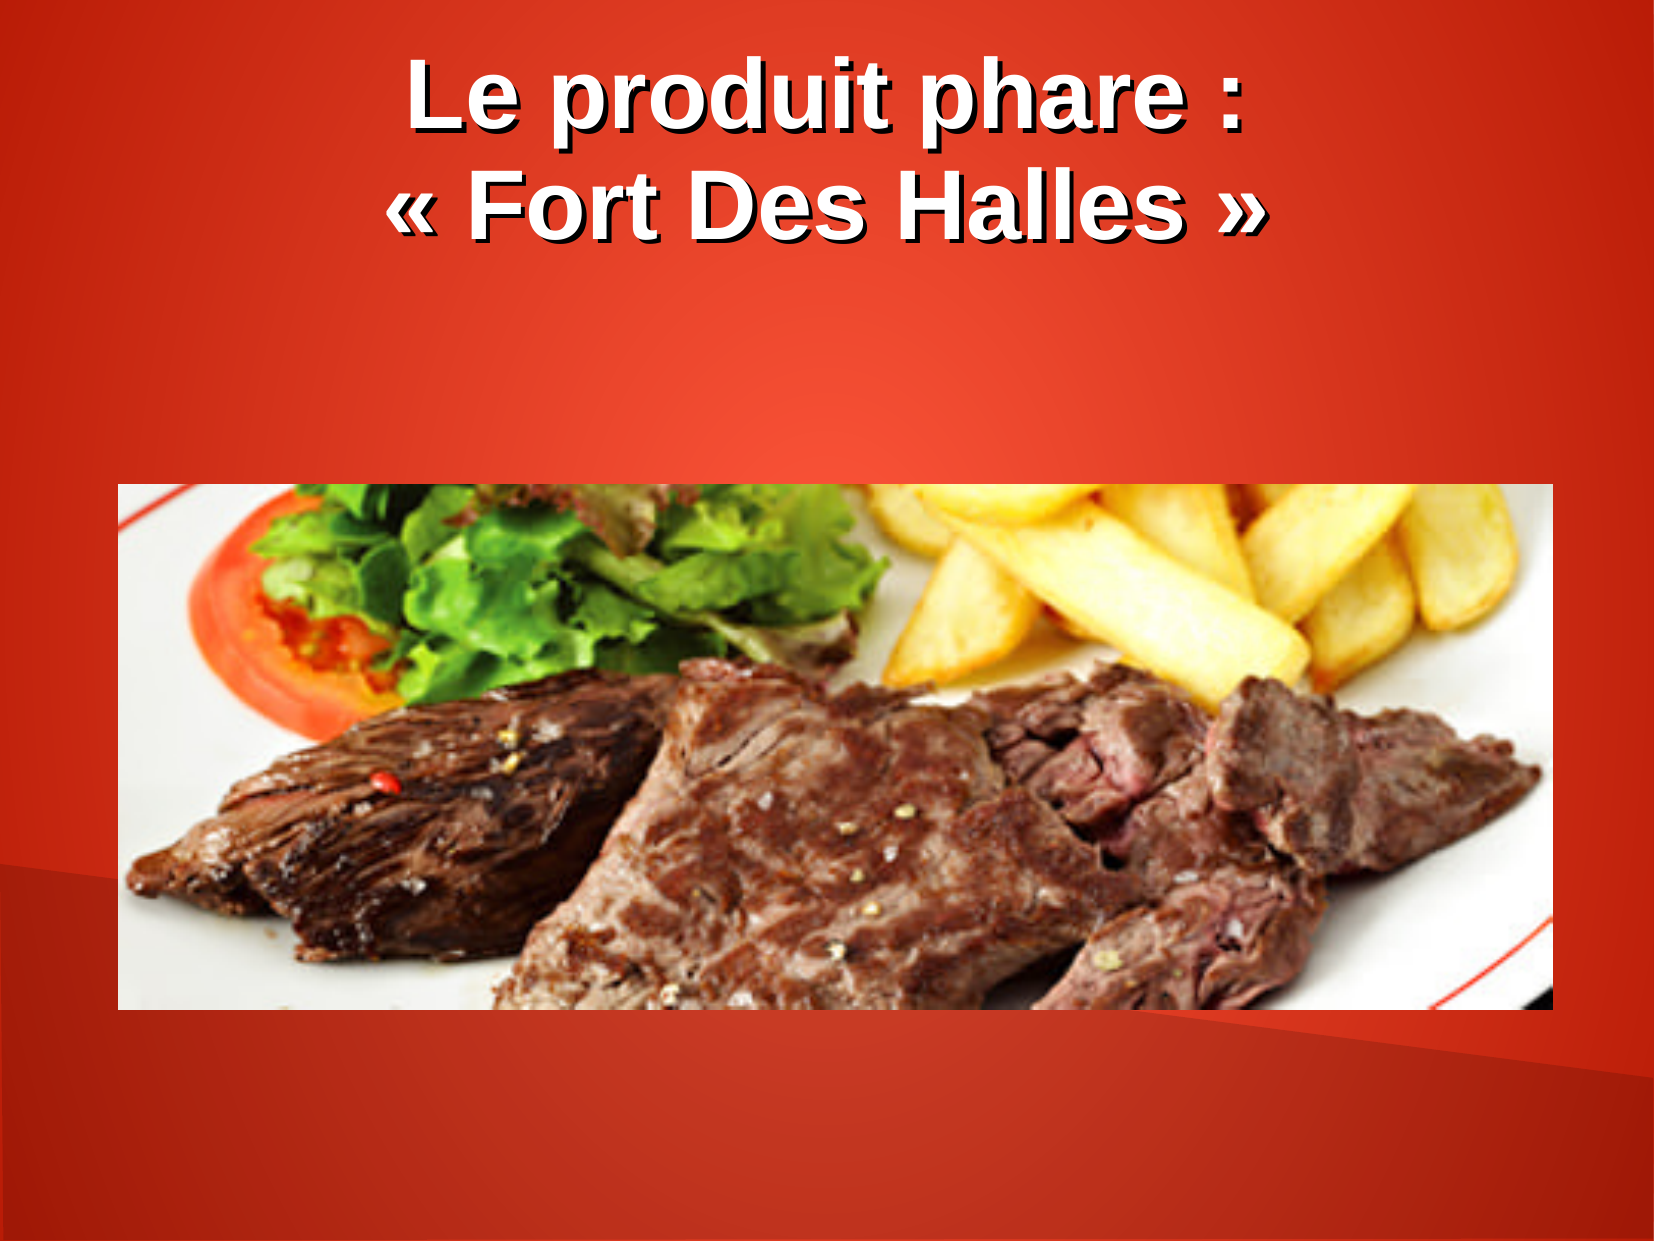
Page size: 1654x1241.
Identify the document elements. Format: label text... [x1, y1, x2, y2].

picture [118, 484, 1553, 1010]
title Le produit phare : « Fort Des Halles » [82, 38, 1571, 261]
